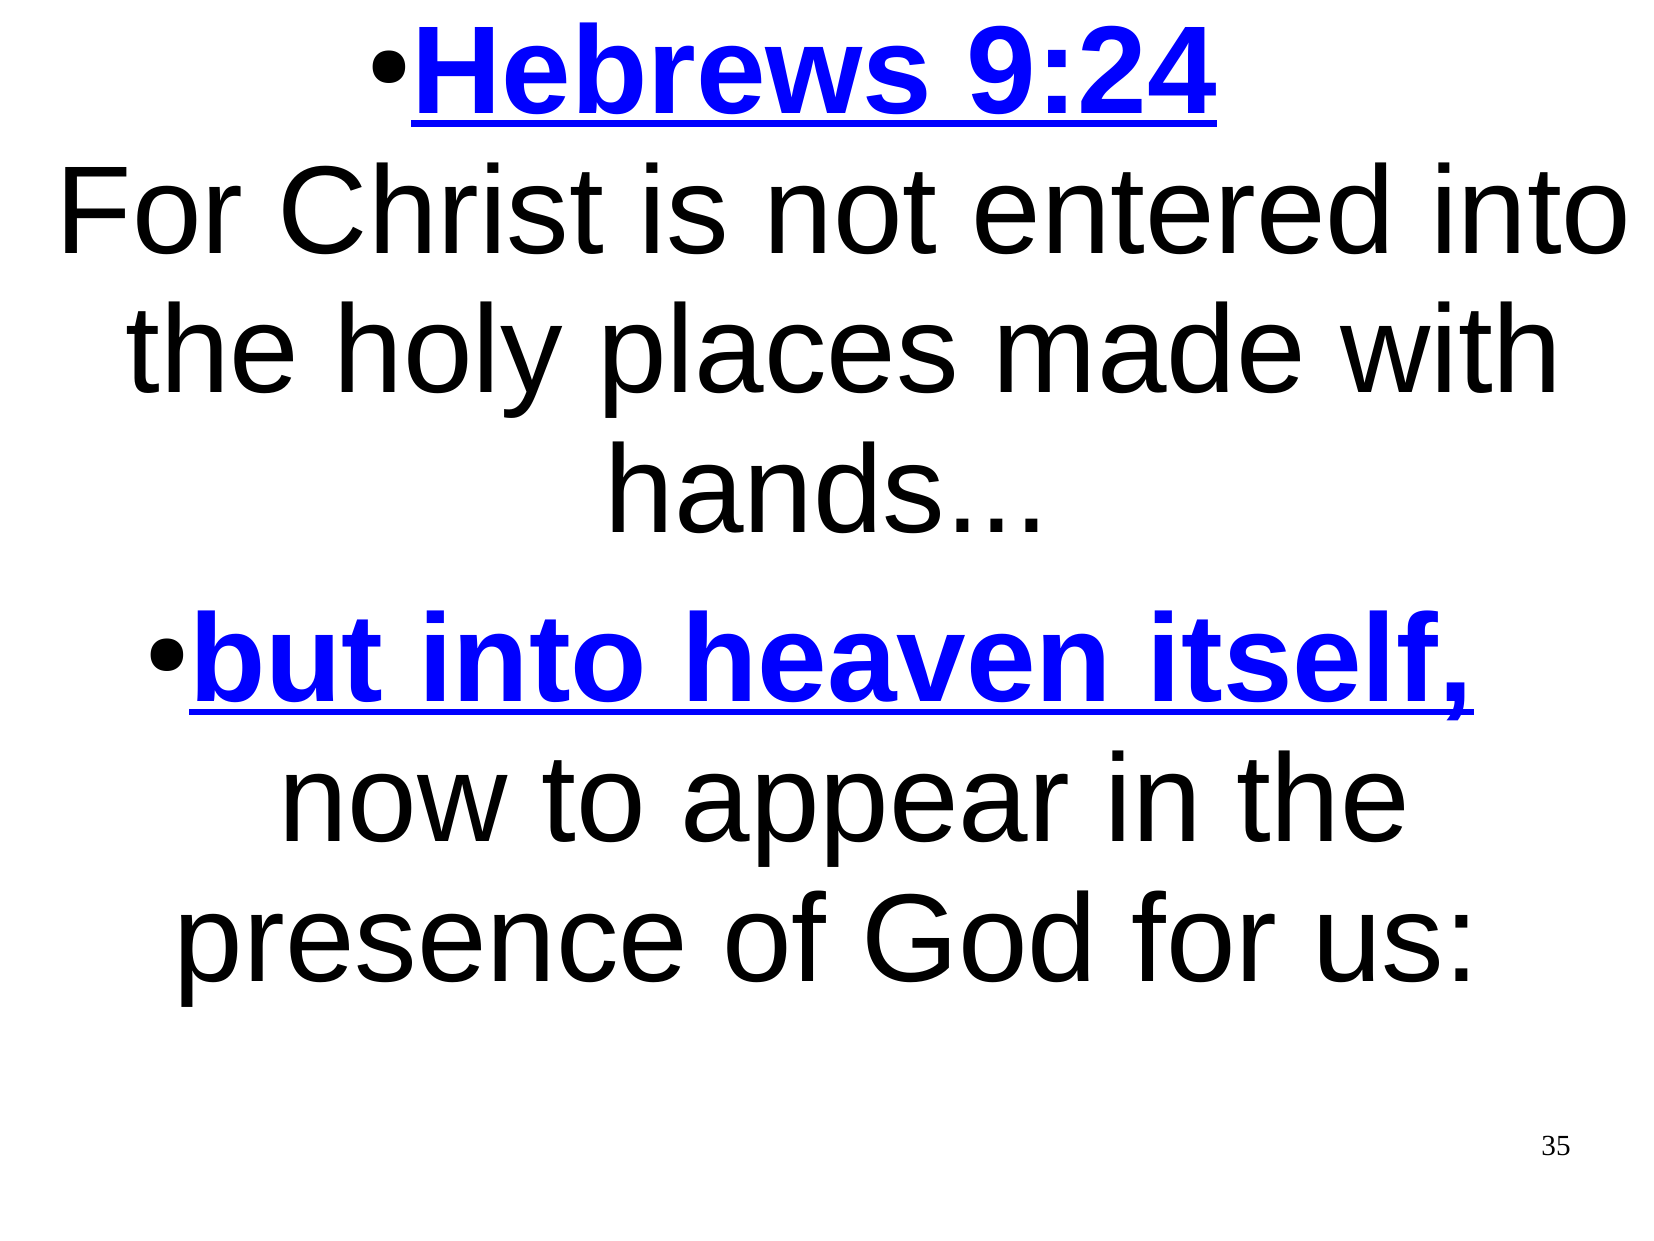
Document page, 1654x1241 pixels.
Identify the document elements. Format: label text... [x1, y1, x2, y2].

list Hebrews 9:24 For Christ is not entered into the holy places made with hands... but into heaven itself, now to appear in the presence of God for us: [0, 0, 1654, 1238]
